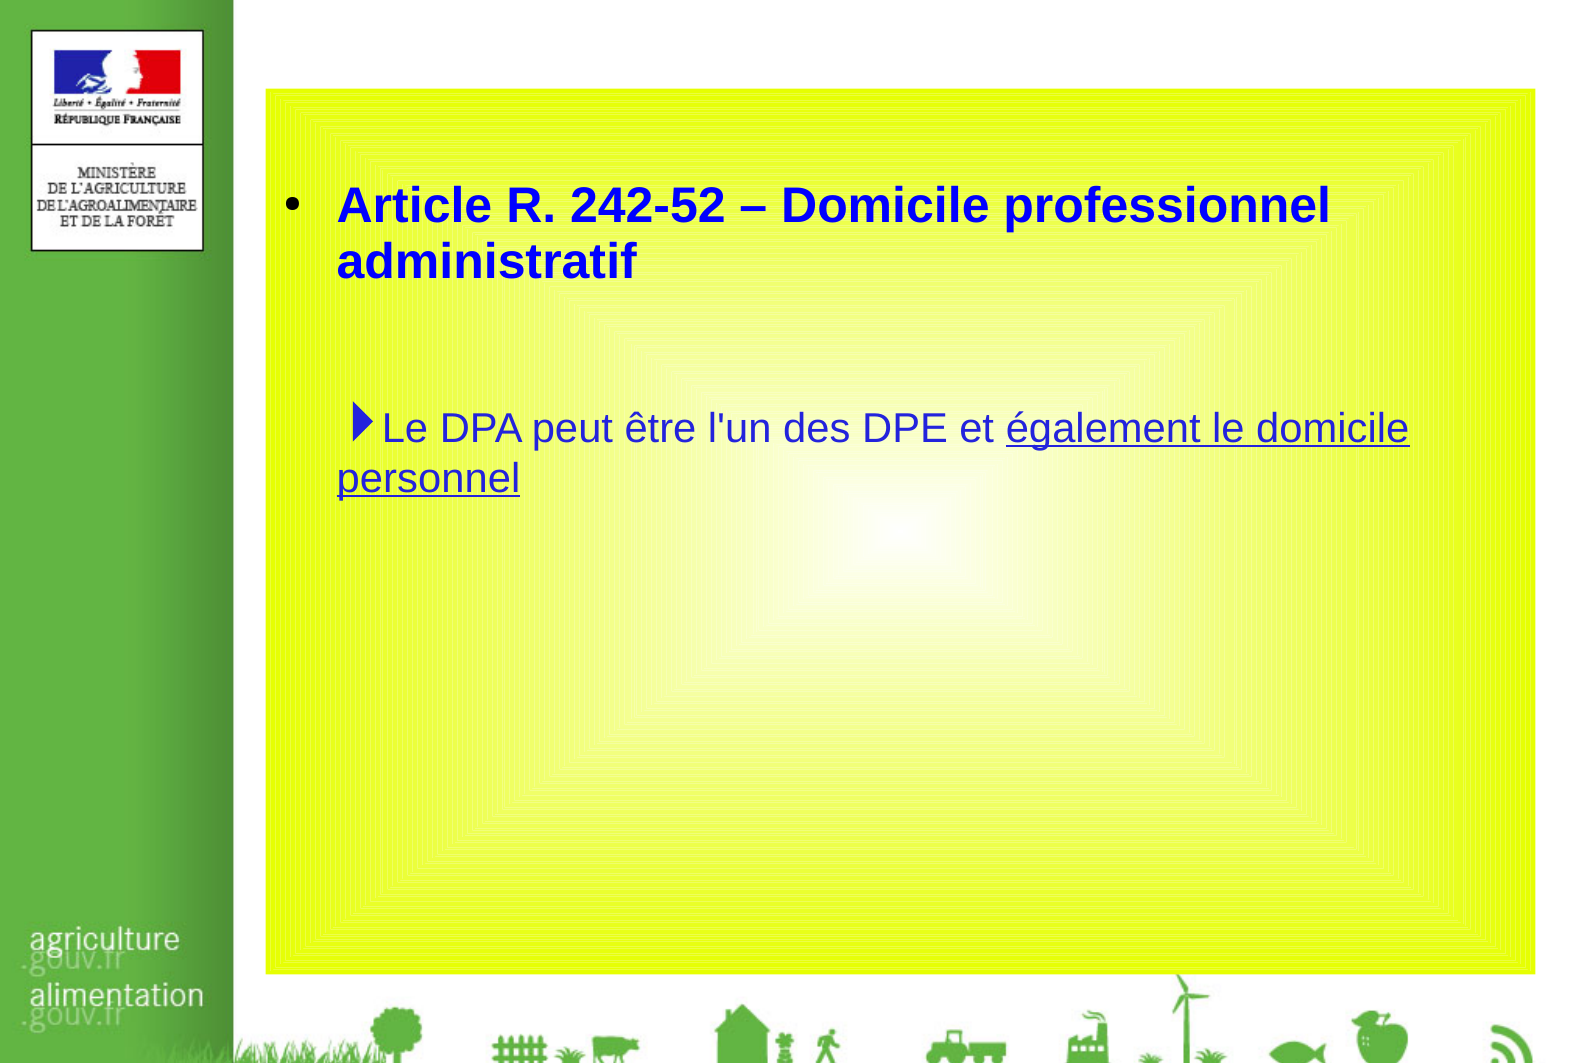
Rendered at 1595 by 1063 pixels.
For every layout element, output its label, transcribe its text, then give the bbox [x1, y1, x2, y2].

list Article R. 242-52 – Domicile professionnel administratif Le DPA peut être l'un des DPE et également le domicile personnel [265, 88, 1536, 975]
picture [0, 0, 1595, 1063]
